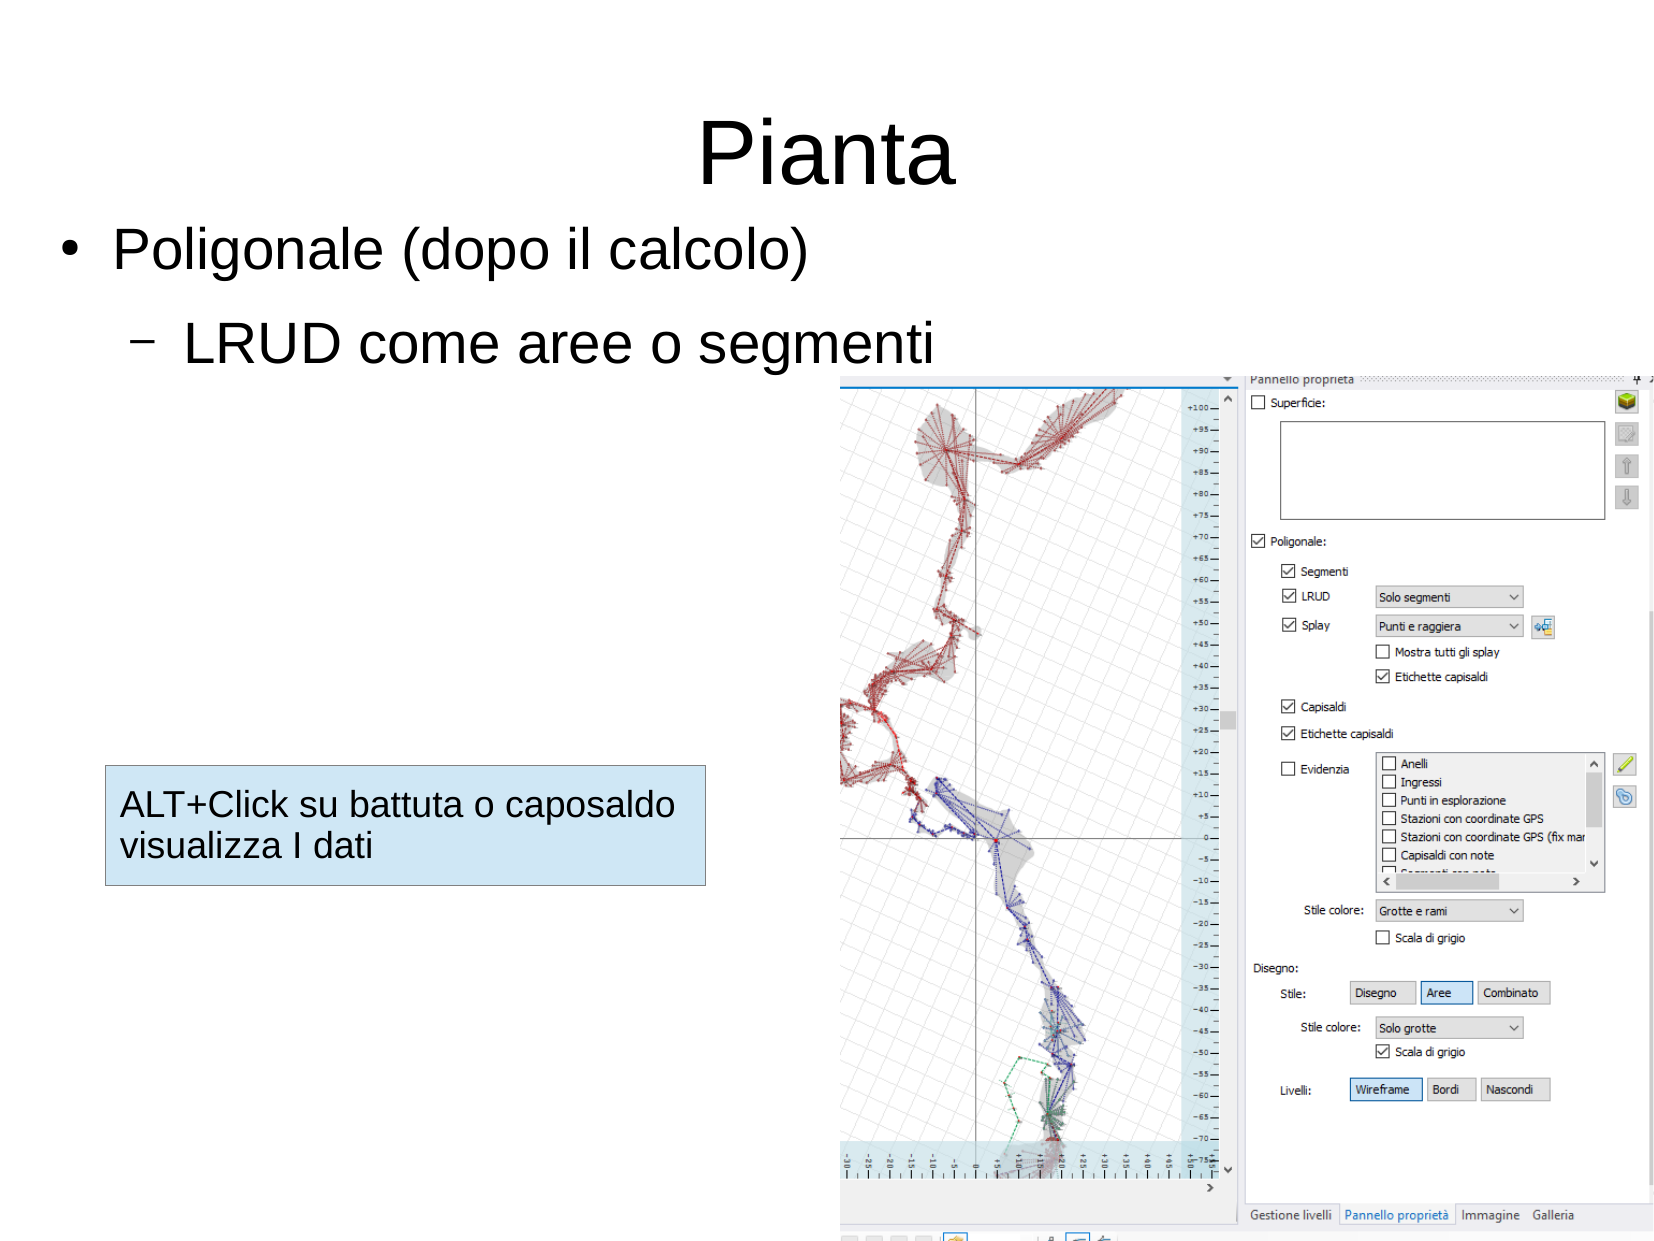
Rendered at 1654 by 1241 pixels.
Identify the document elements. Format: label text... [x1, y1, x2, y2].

text_box ALT+Click su battuta o caposaldo visualizza I dati [105, 765, 706, 886]
picture [840, 376, 1654, 1241]
list Poligonale (dopo il calcolo) LRUD come aree o segmenti [41, 216, 1531, 1036]
title Pianta [82, 49, 1571, 257]
